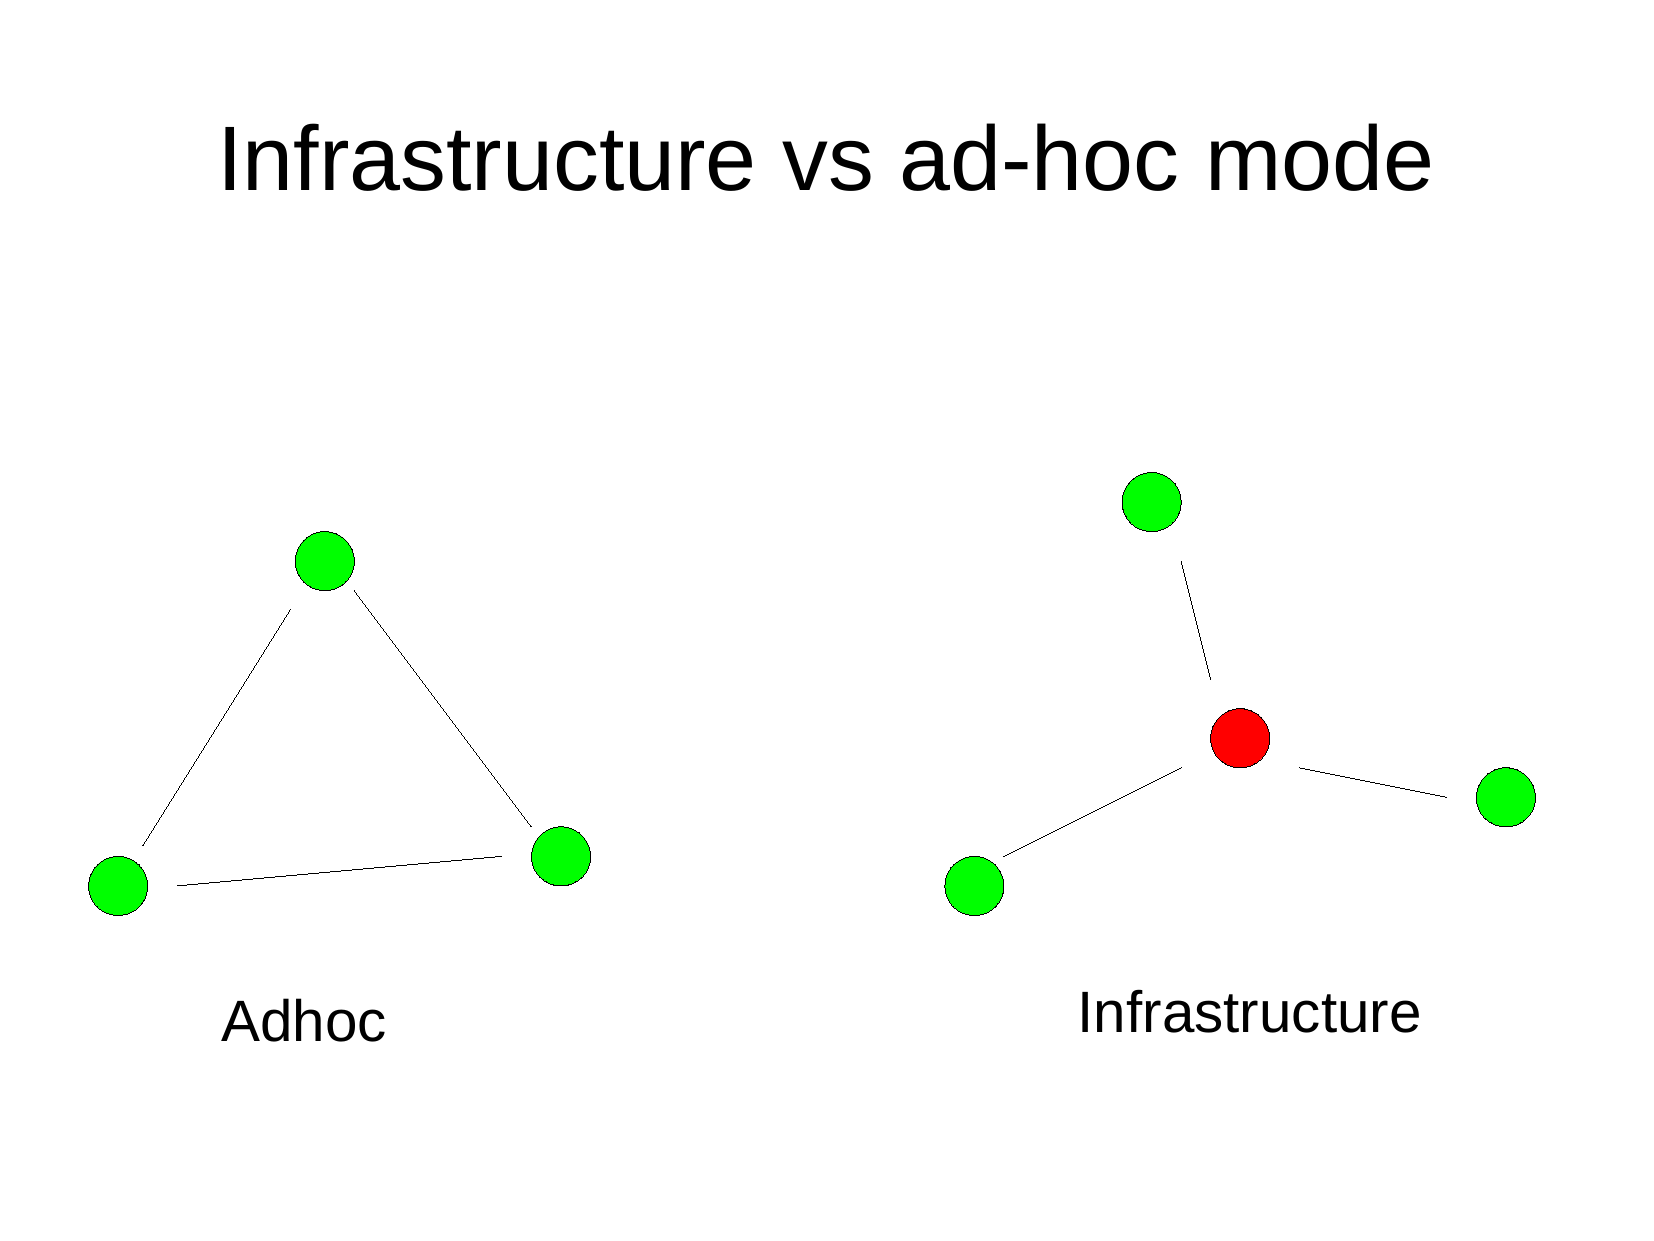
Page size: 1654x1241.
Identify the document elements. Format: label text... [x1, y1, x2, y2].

text_box [1210, 708, 1270, 768]
text_box Infrastructure [1062, 972, 1438, 1053]
text_box [1122, 472, 1182, 532]
text_box [295, 531, 355, 591]
text_box [88, 856, 148, 916]
text_box Adhoc [206, 980, 402, 1061]
text_box [944, 856, 1004, 916]
title Infrastructure vs ad-hoc mode [82, 55, 1571, 263]
text_box [531, 826, 591, 886]
text_box [1476, 767, 1536, 827]
